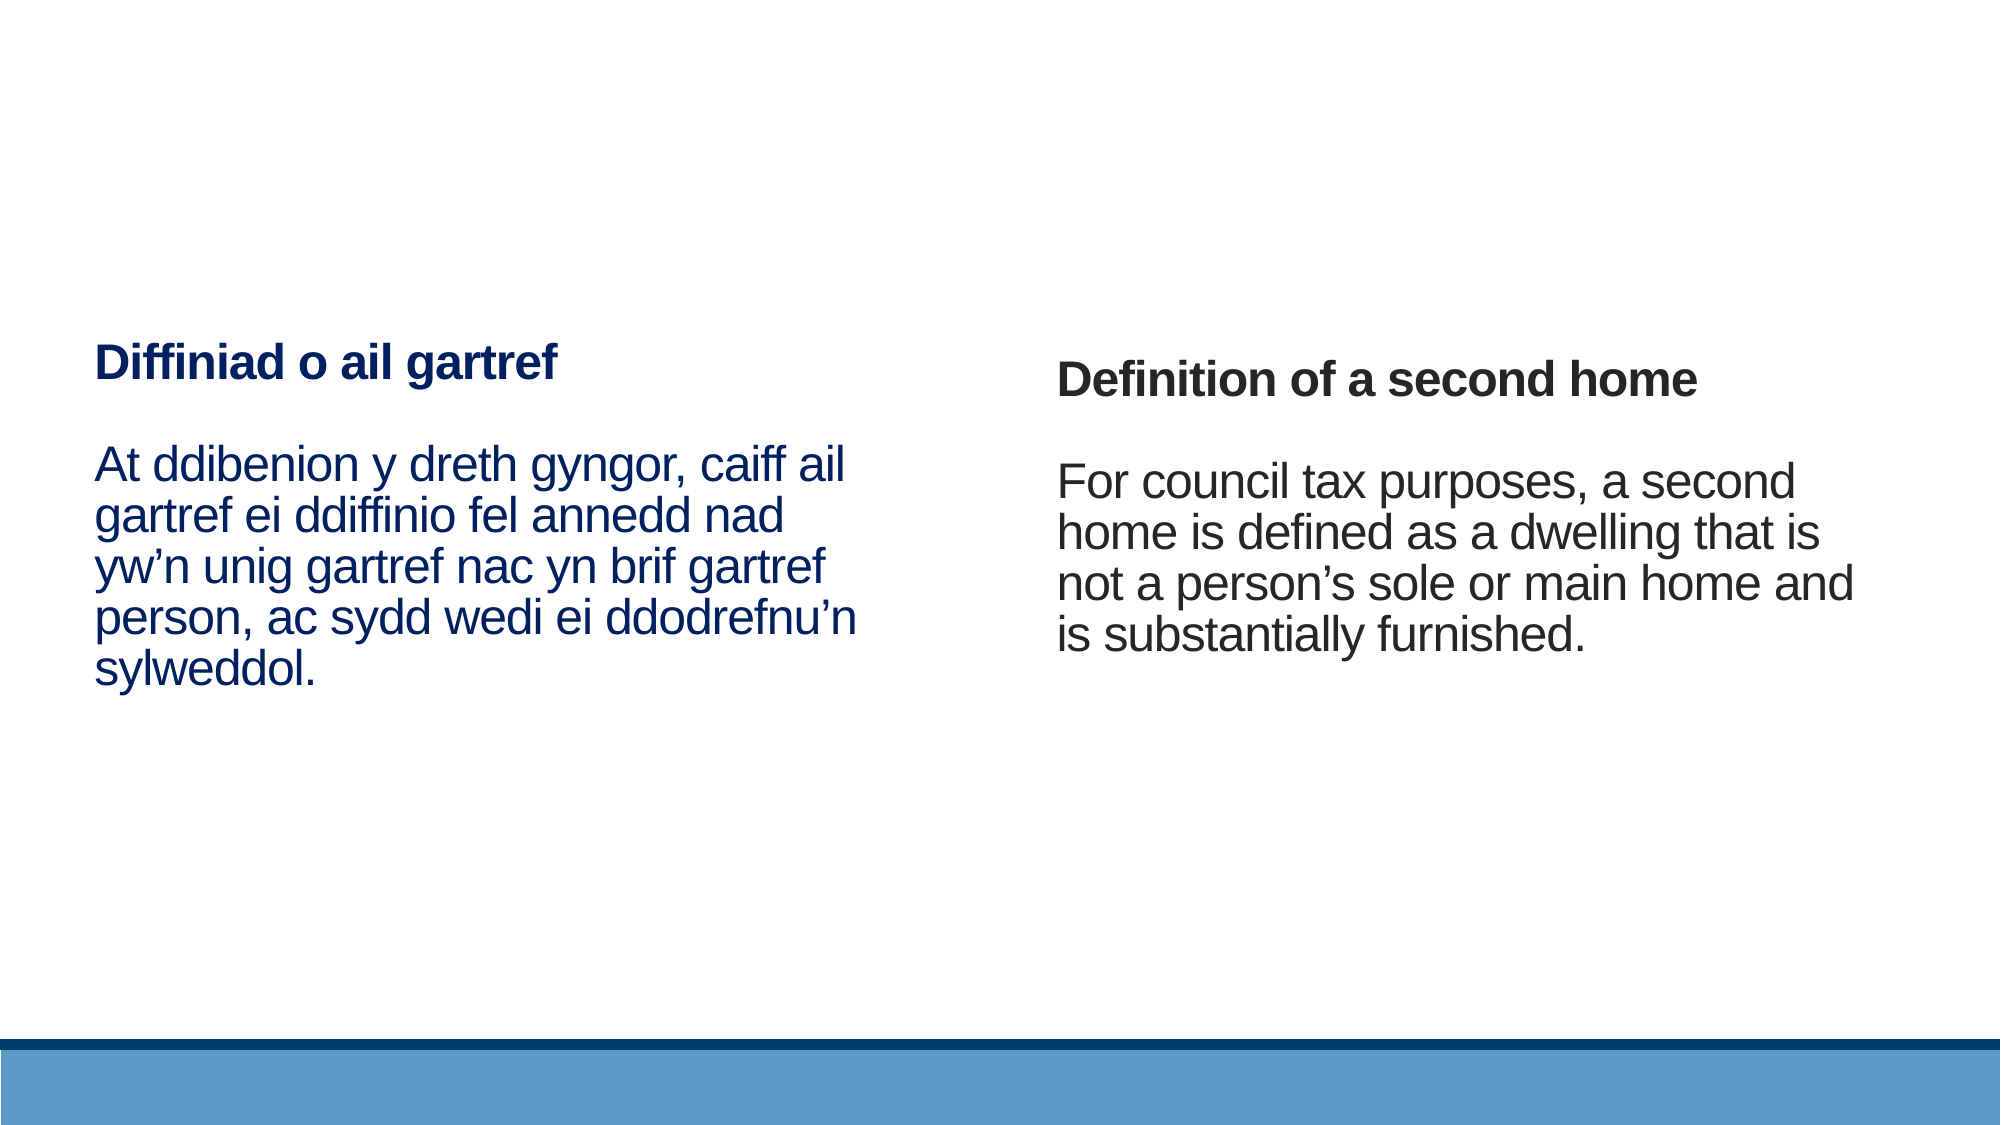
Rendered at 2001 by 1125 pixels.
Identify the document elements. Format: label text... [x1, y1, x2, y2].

text_box Definition of a second home For council tax purposes, a second home is defined as a dwelling that is not a person’s sole or main home and is substantially furnished. [1041, 68, 1891, 949]
title Diffiniad o ail gartref At ddibenion y dreth gyngor, caiff ail gartref ei ddiffinio fel annedd nad yw’n unig gartref nac yn brif gartref person, ac sydd wedi ei ddodrefnu’n sylweddol. [79, 102, 906, 932]
